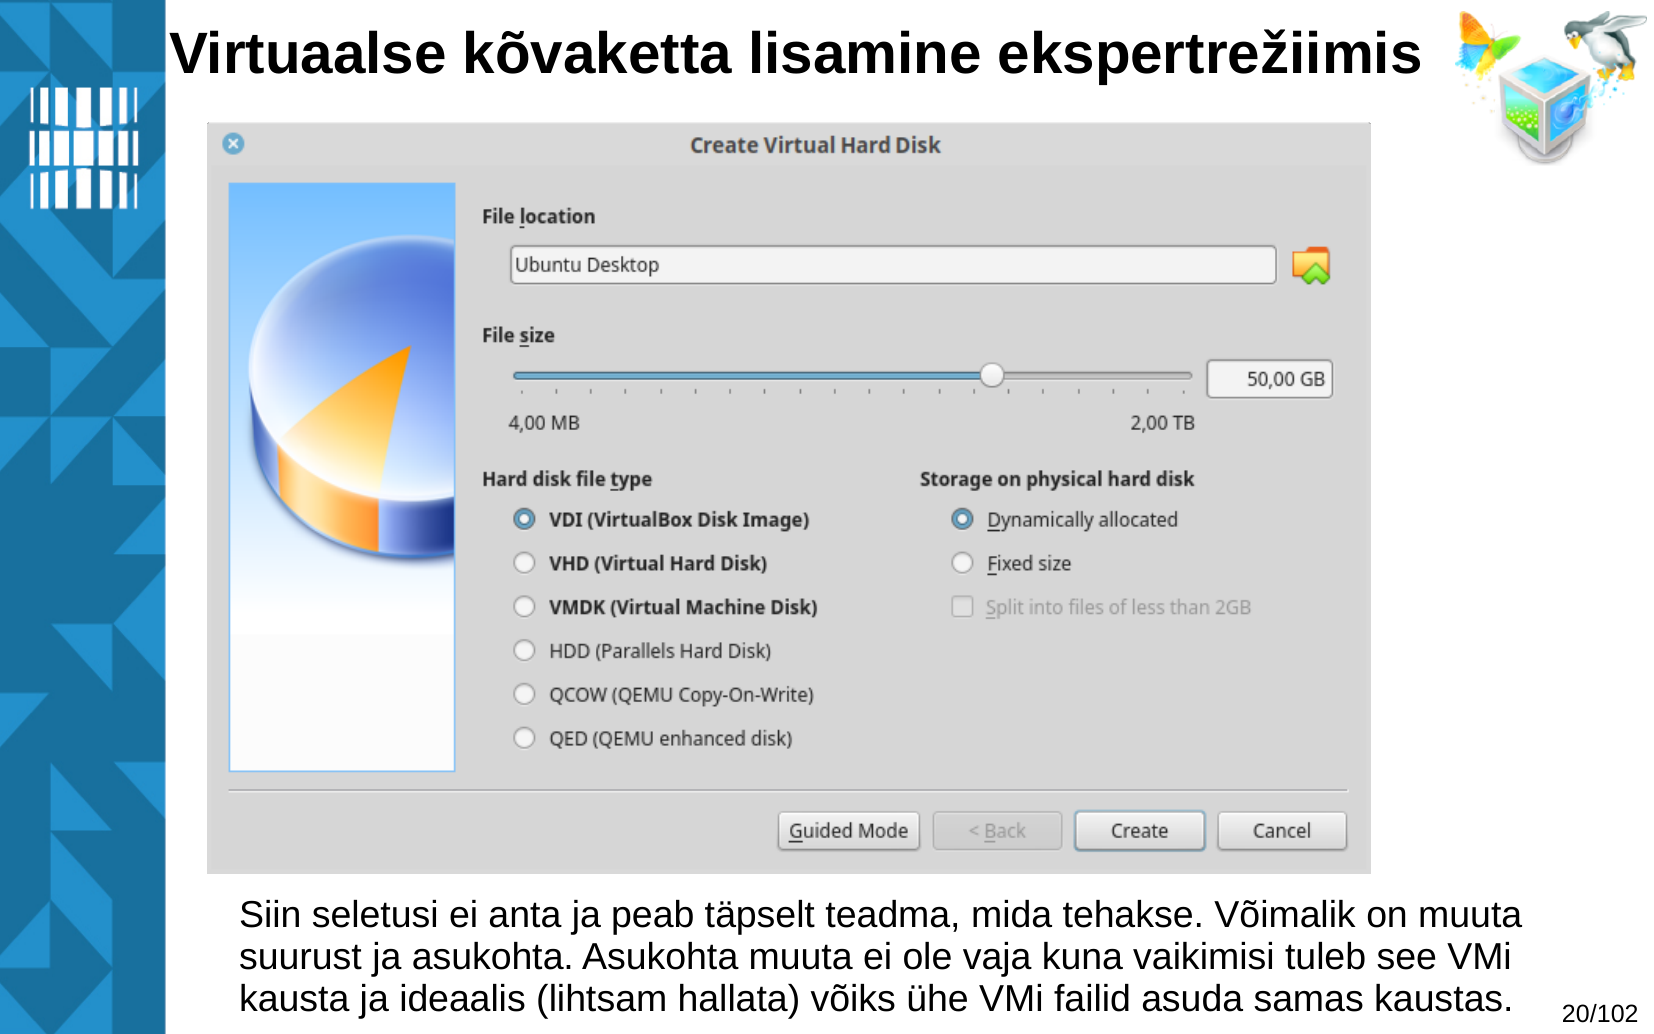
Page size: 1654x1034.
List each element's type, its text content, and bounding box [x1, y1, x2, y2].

picture [207, 122, 1371, 875]
text_box Siin seletusi ei anta ja peab täpselt teadma, mida tehakse. Võimalik on muuta suurust ja asukohta. Asukohta muuta ei ole vaja kuna vaikimisi tuleb see VMi kausta ja ideaalis (lihtsam hallata) võiks ühe VMi failid asuda samas kaustas. [224, 885, 1548, 1027]
title Virtuaalse kõvaketta lisamine ekspertrežiimis [169, 11, 1571, 95]
picture [1452, 7, 1653, 166]
